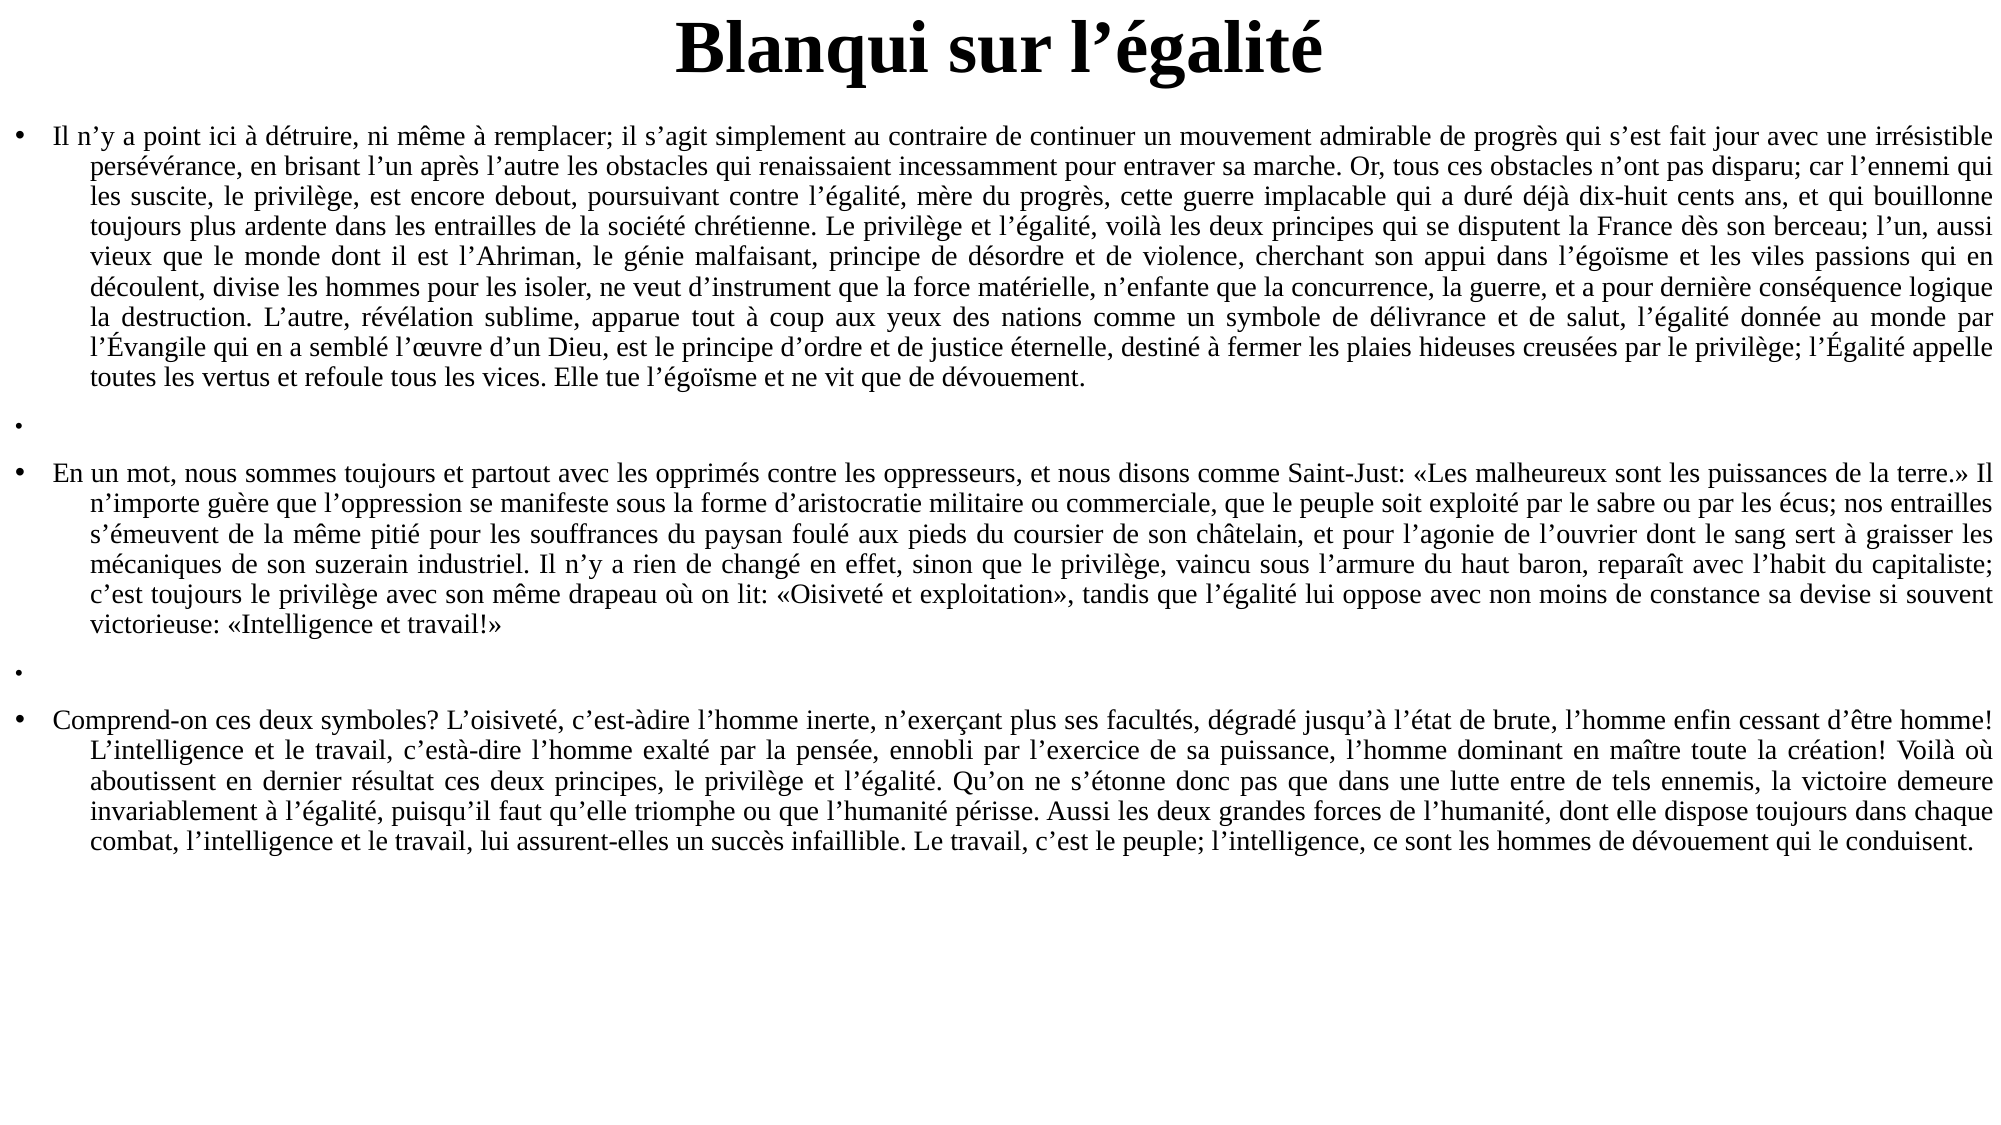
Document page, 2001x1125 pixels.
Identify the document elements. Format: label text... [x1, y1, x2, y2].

title Blanqui sur l’égalité [324, 0, 1675, 91]
list Il n’y a point ici à détruire, ni même à remplacer; il s’agit simplement au contraire de continuer un mouvement admirable de progrès qui s’est fait jour avec une irrésistible persévérance, en brisant l’un après l’autre les obstacles qui renaissaient incessamment pour entraver sa marche. Or, tous ces obstacles n’ont pas disparu; car l’ennemi qui les suscite, le privilège, est encore debout, poursuivant contre l’égalité, mère du progrès, cette guerre implacable qui a duré déjà dix-huit cents ans, et qui bouillonne toujours plus ardente dans les entrailles de la société chrétienne. Le privilège et l’égalité, voilà les deux principes qui se disputent la France dès son berceau; l’un, aussi vieux que le monde dont il est l’Ahriman, le génie malfaisant, principe de désordre et de violence, cherchant son appui dans l’égoïsme et les viles passions qui en découlent, divise les hommes pour les isoler, ne veut d’instrument que la force matérielle, n’enfante que la concurrence, la guerre, et a pour dernière conséquence logique la destruction. L’autre, révélation sublime, apparue tout à coup aux yeux des nations comme un symbole de délivrance et de salut, l’égalité donnée au monde par l’Évangile qui en a semblé l’œuvre d’un Dieu, est le principe d’ordre et de justice éternelle, destiné à fermer les plaies hideuses creusées par le privilège; l’Égalité appelle toutes les vertus et refoule tous les vices. Elle tue l’égoïsme et ne vit que de dévouement. En un mot, nous sommes toujours et partout avec les opprimés contre les oppresseurs, et nous disons comme Saint-Just: «Les malheureux sont les puissances de la terre.» Il n’importe guère que l’oppression se manifeste sous la forme d’aristocratie militaire ou commerciale, que le peuple soit exploité par le sabre ou par les écus; nos entrailles s’émeuvent de la même pitié pour les souffrances du paysan foulé aux pieds du coursier de son châtelain, et pour l’agonie de l’ouvrier dont le sang sert à graisser les mécaniques de son suzerain industriel. Il n’y a rien de changé en effet, sinon que le privilège, vaincu sous l’armure du haut baron, reparaît avec l’habit du capitaliste; c’est toujours le privilège avec son même drapeau où on lit: «Oisiveté et exploitation», tandis que l’égalité lui oppose avec non moins de constance sa devise si souvent victorieuse: «Intelligence et travail!» Comprend-on ces deux symboles? L’oisiveté, c’est-àdire l’homme inerte, n’exerçant plus ses facultés, dégradé jusqu’à l’état de brute, l’homme enfin cessant d’être homme! L’intelligence et le travail, c’està-dire l’homme exalté par la pensée, ennobli par l’exercice de sa puissance, l’homme dominant en maître toute la création! Voilà où aboutissent en dernier résultat ces deux principes, le privilège et l’égalité. Qu’on ne s’étonne donc pas que dans une lutte entre de tels ennemis, la victoire demeure invariablement à l’égalité, puisqu’il faut qu’elle triomphe ou que l’humanité périsse. Aussi les deux grandes forces de l’humanité, dont elle dispose toujours dans chaque combat, l’intelligence et le travail, lui assurent-elles un succès infaillible. Le travail, c’est le peuple; l’intelligence, ce sont les hommes de dévouement qui le conduisent. [0, 113, 2000, 1125]
